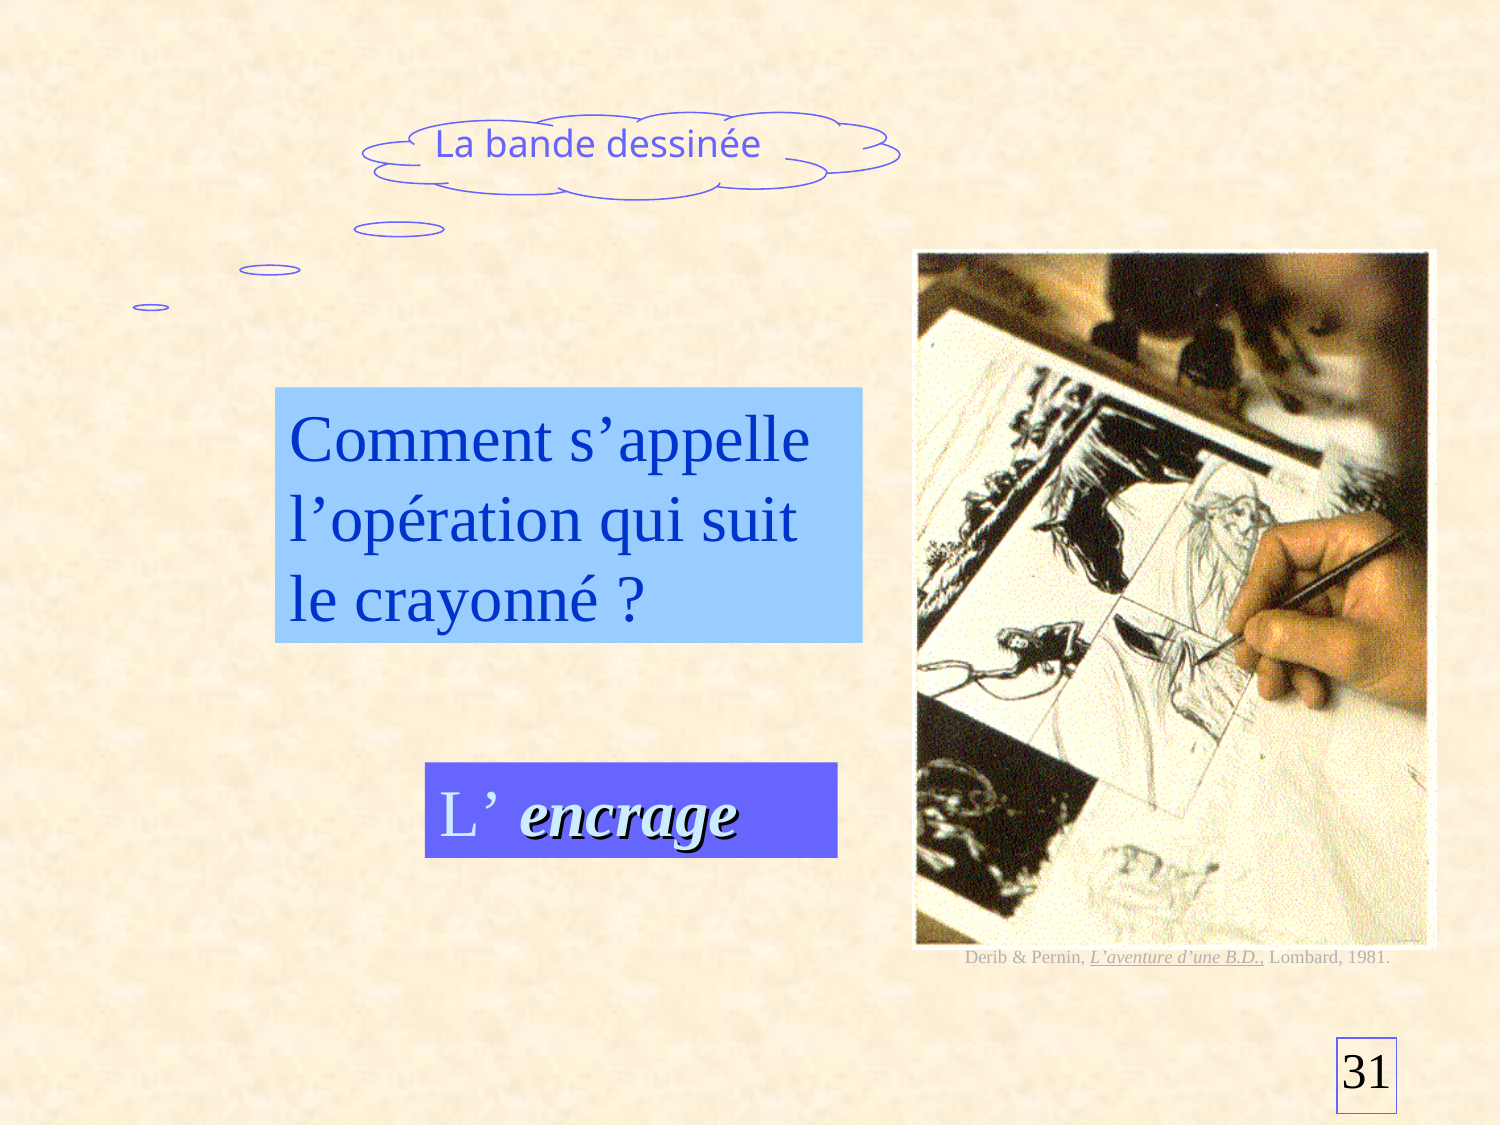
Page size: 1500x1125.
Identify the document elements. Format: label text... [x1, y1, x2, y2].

text_box Derib & Pernin, L’aventure d’une B.D., Lombard, 1981. [950, 937, 1451, 976]
picture [0, 0, 1500, 1125]
text_box L’ encrage [424, 762, 838, 858]
text_box Comment s’appelle l’opération qui suit le crayonné ? [275, 387, 863, 643]
